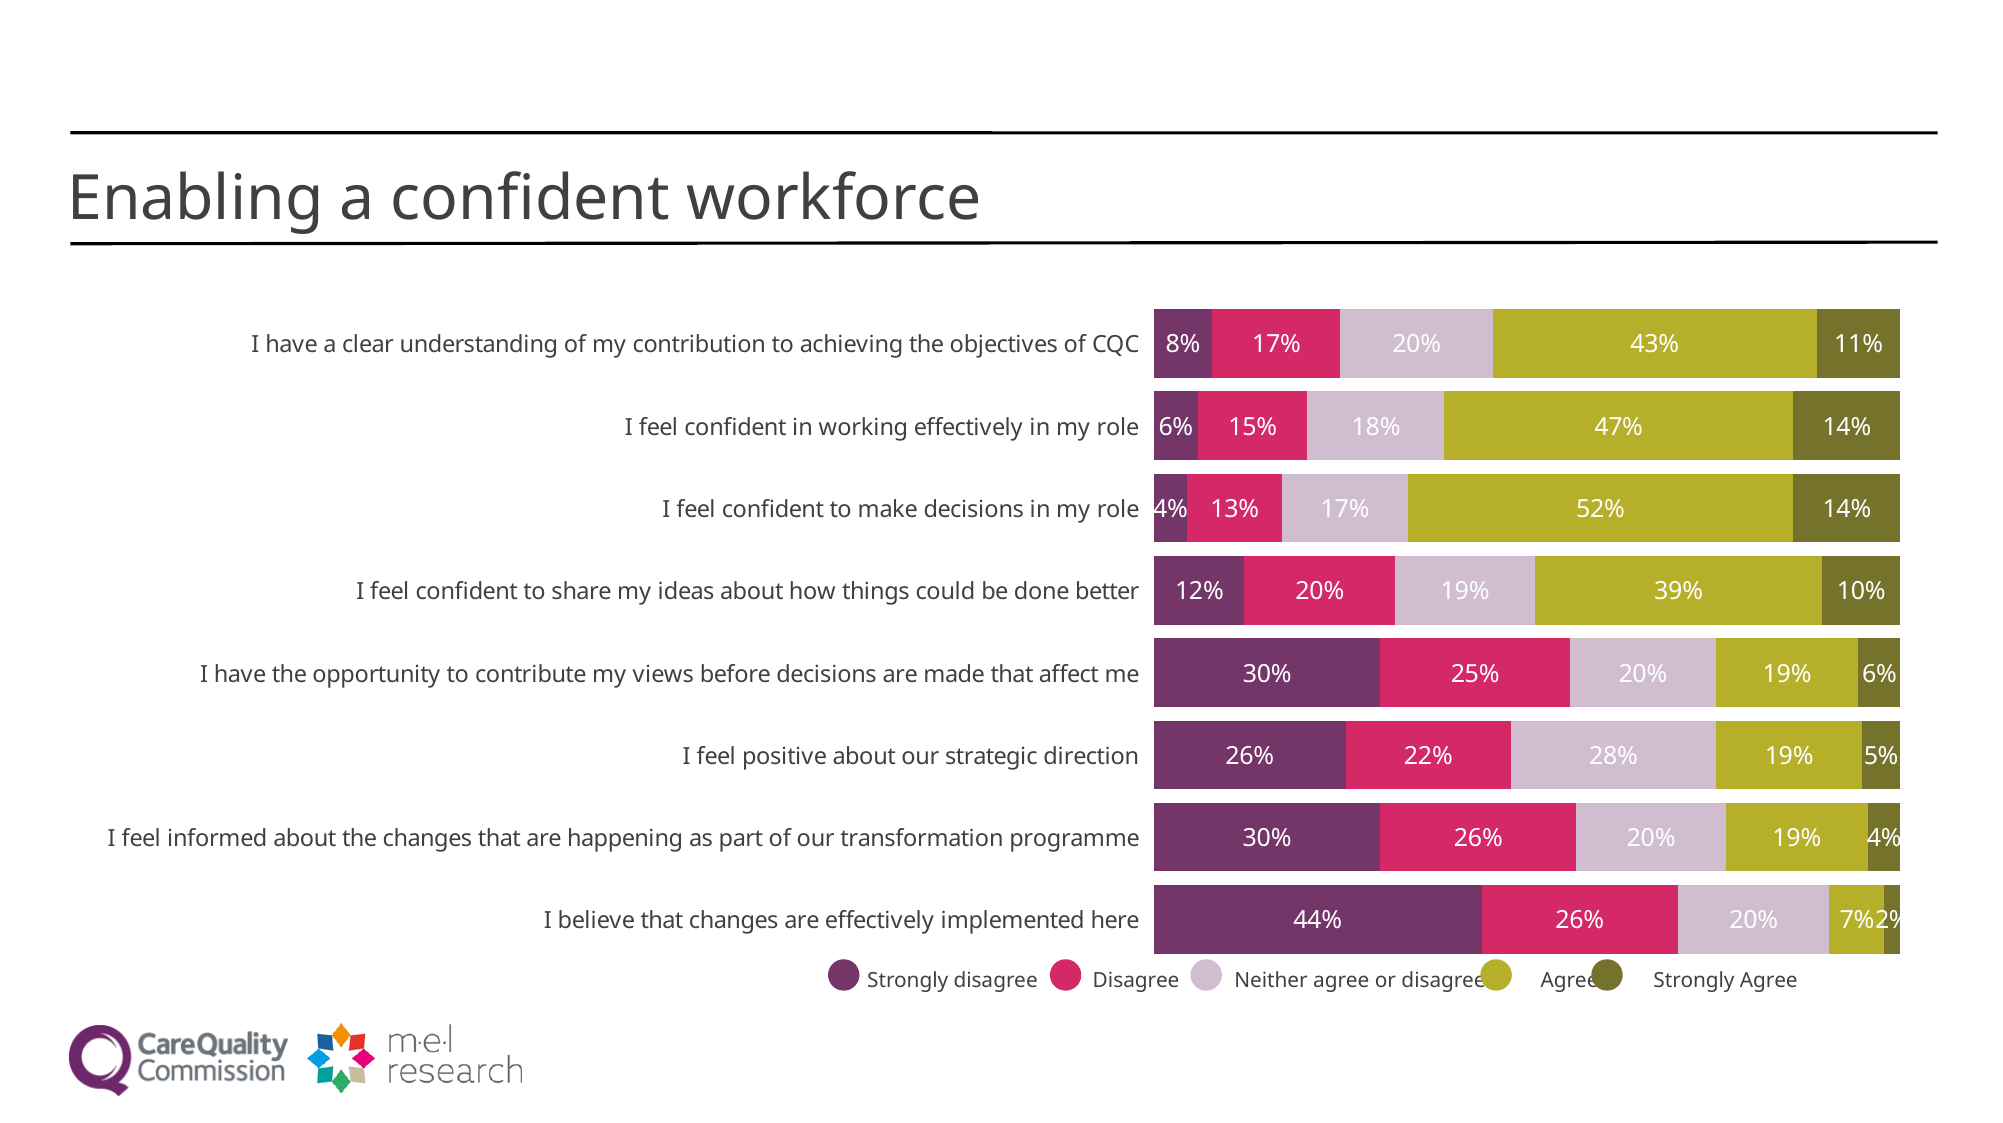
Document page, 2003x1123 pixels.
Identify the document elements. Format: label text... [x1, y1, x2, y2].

text_box [828, 959, 860, 991]
text_box [1049, 959, 1082, 991]
chart [70, 288, 1938, 975]
title Enabling a confident workforce [67, 143, 1935, 232]
picture [307, 1023, 522, 1093]
text_box Strongly disagree Disagree Neither agree or disagree Agree Strongly Agree [867, 961, 1809, 992]
text_box [1480, 959, 1512, 991]
text_box [1591, 959, 1623, 991]
text_box [1190, 959, 1222, 991]
picture [67, 1023, 291, 1099]
